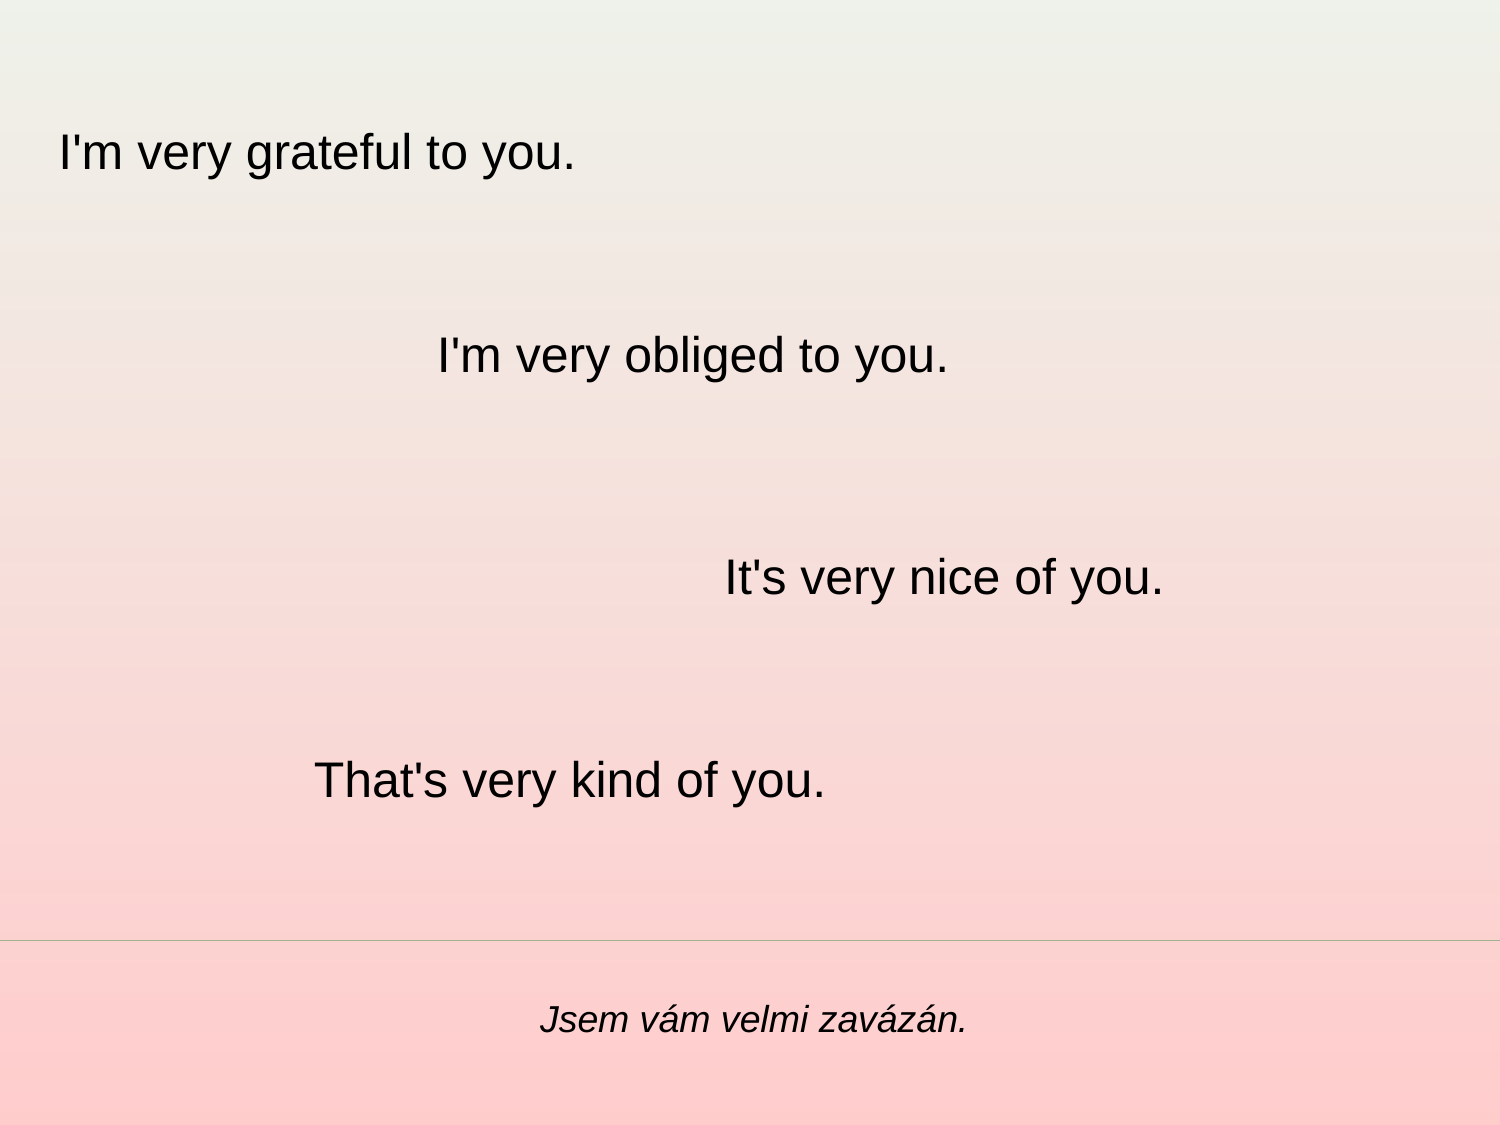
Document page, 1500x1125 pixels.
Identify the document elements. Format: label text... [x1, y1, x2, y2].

text_box That's very kind of you. [299, 739, 842, 816]
text_box I'm very grateful to you. [43, 111, 593, 188]
text_box It's very nice of you. [709, 537, 1180, 613]
text_box I'm very obliged to you. [422, 314, 965, 390]
text_box Jsem vám velmi zavázán. [525, 987, 984, 1049]
